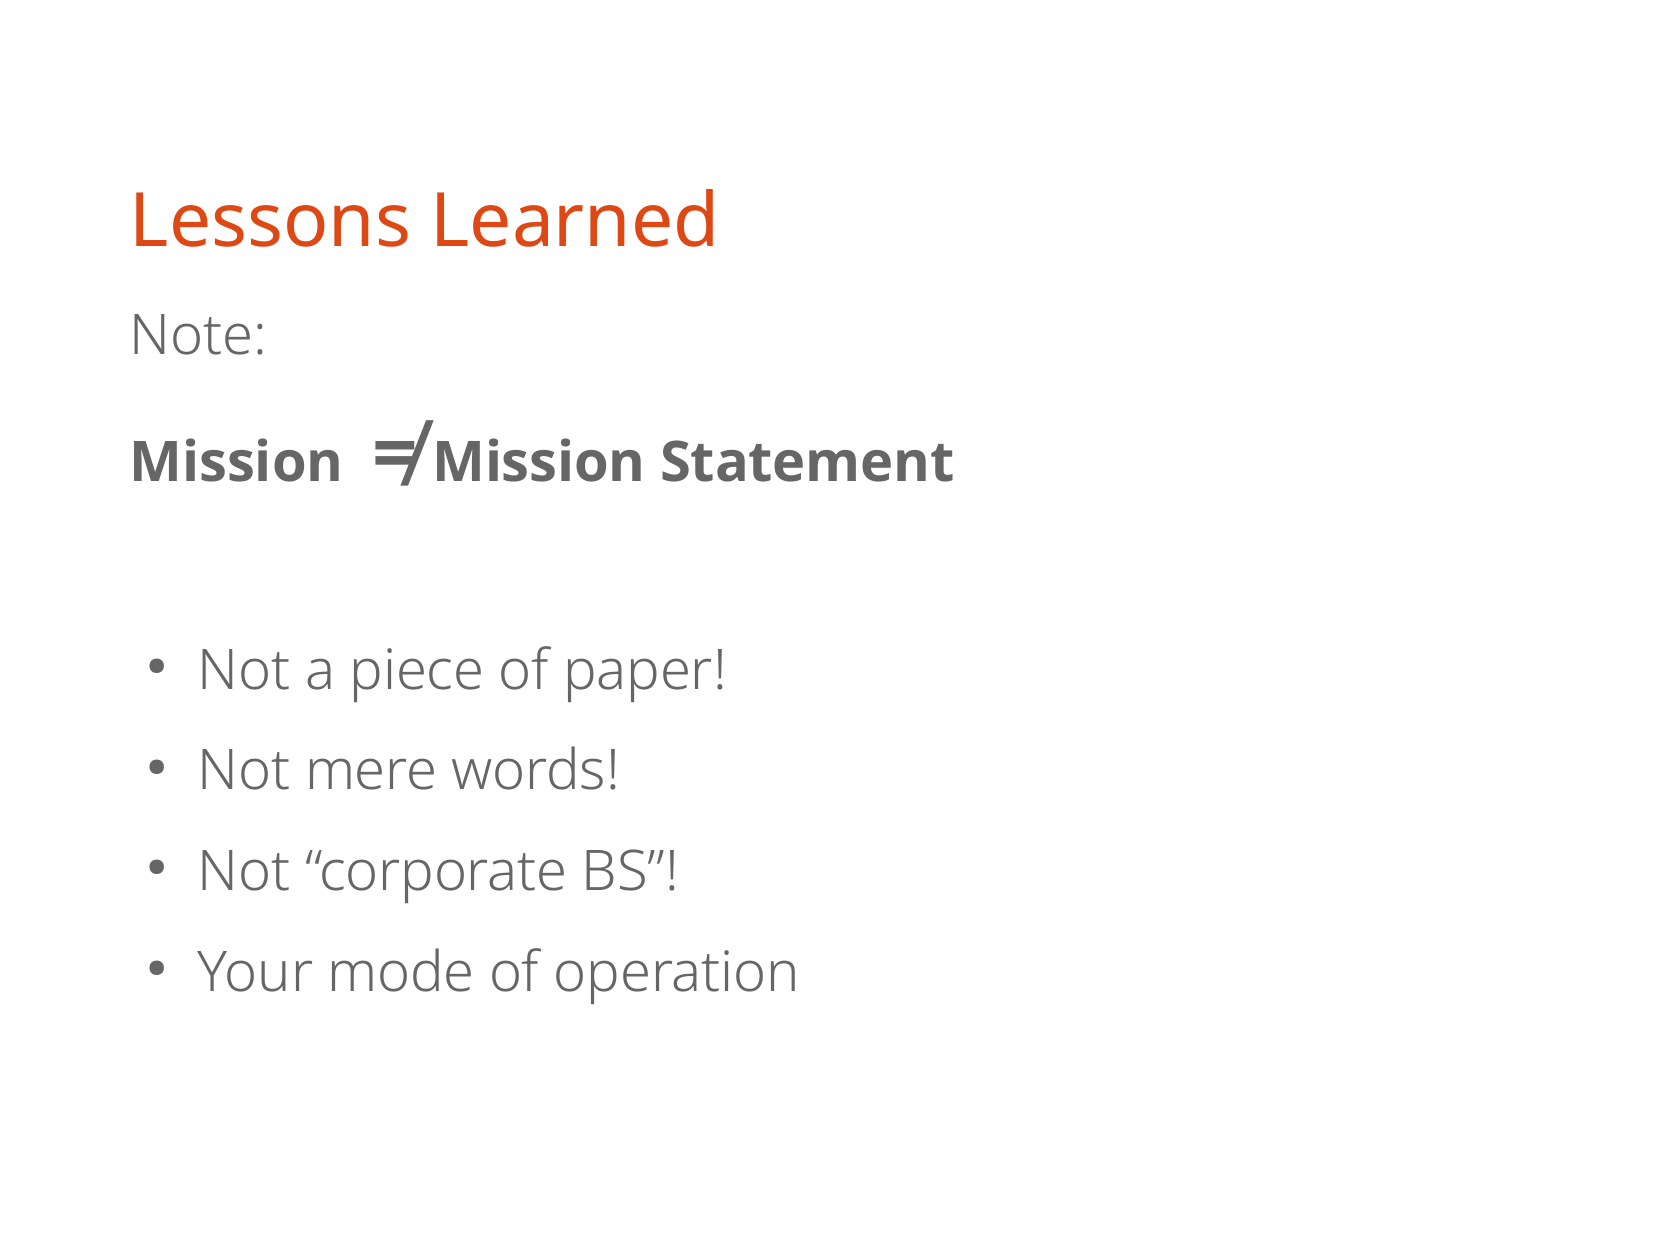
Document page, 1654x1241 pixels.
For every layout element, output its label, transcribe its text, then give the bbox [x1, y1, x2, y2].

list Note: Mission ≠ Mission Statement Not a piece of paper! Not mere words! Not “corporate BS”! Your mode of operation [129, 295, 1518, 1010]
title Lessons Learned [129, 153, 1518, 281]
